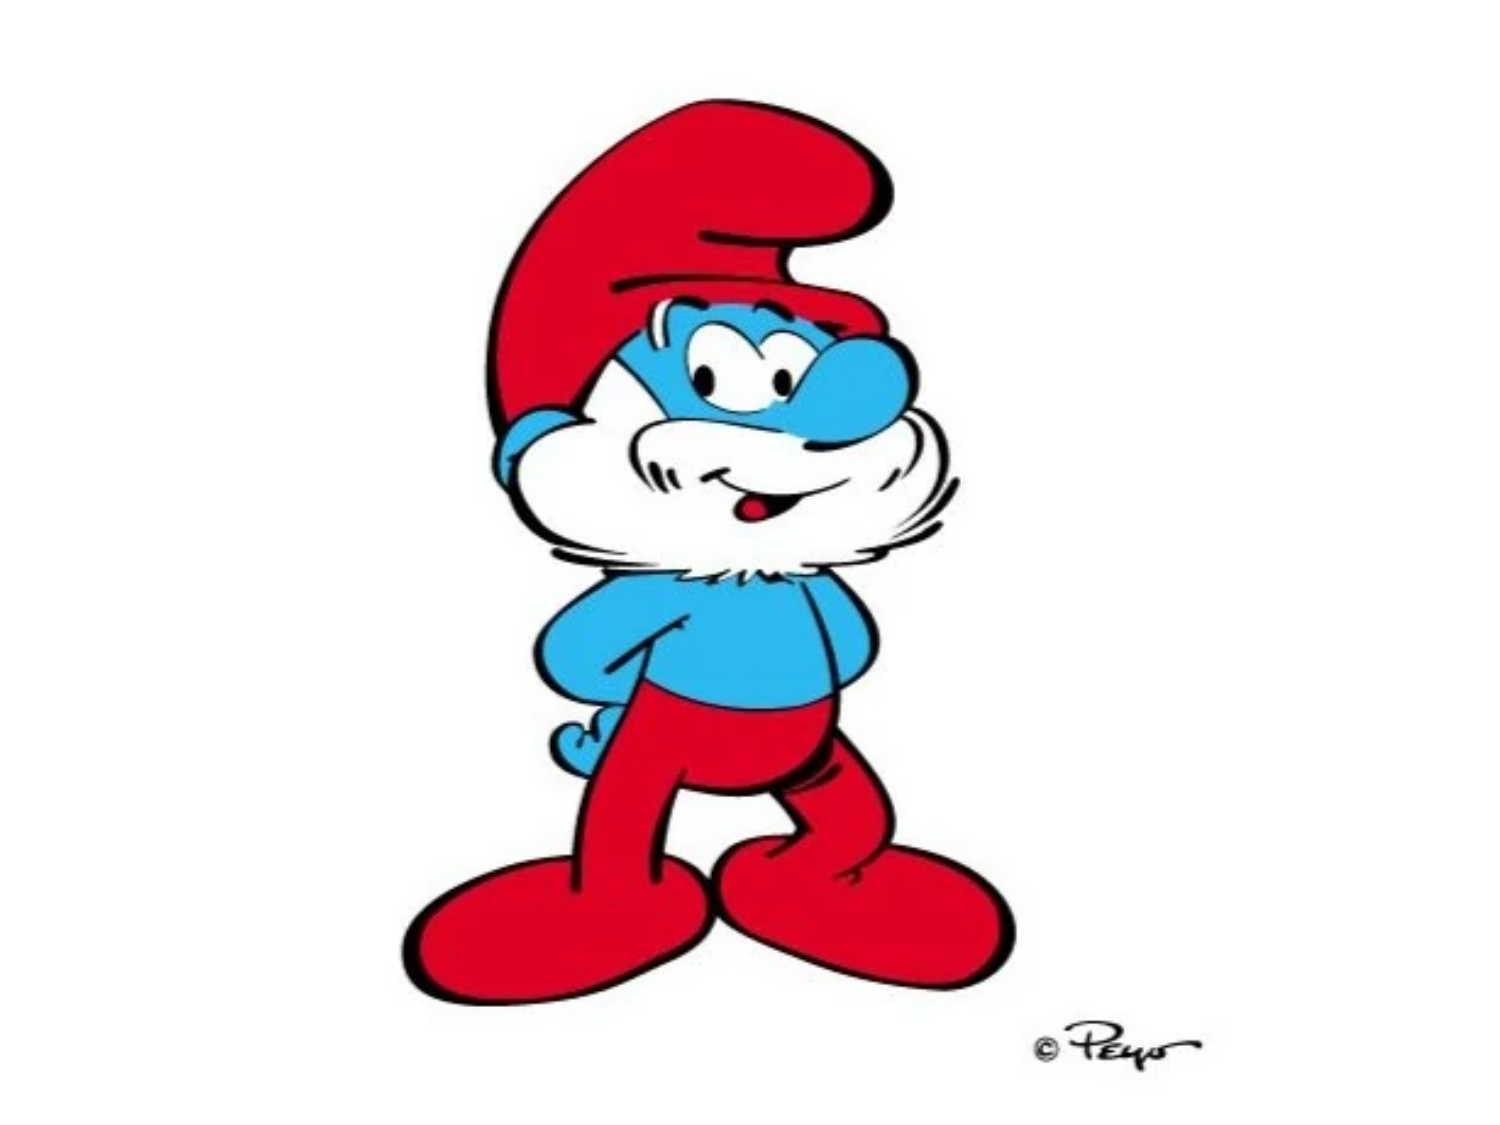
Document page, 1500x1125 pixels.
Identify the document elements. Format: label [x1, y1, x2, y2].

picture [224, 9, 1288, 1125]
